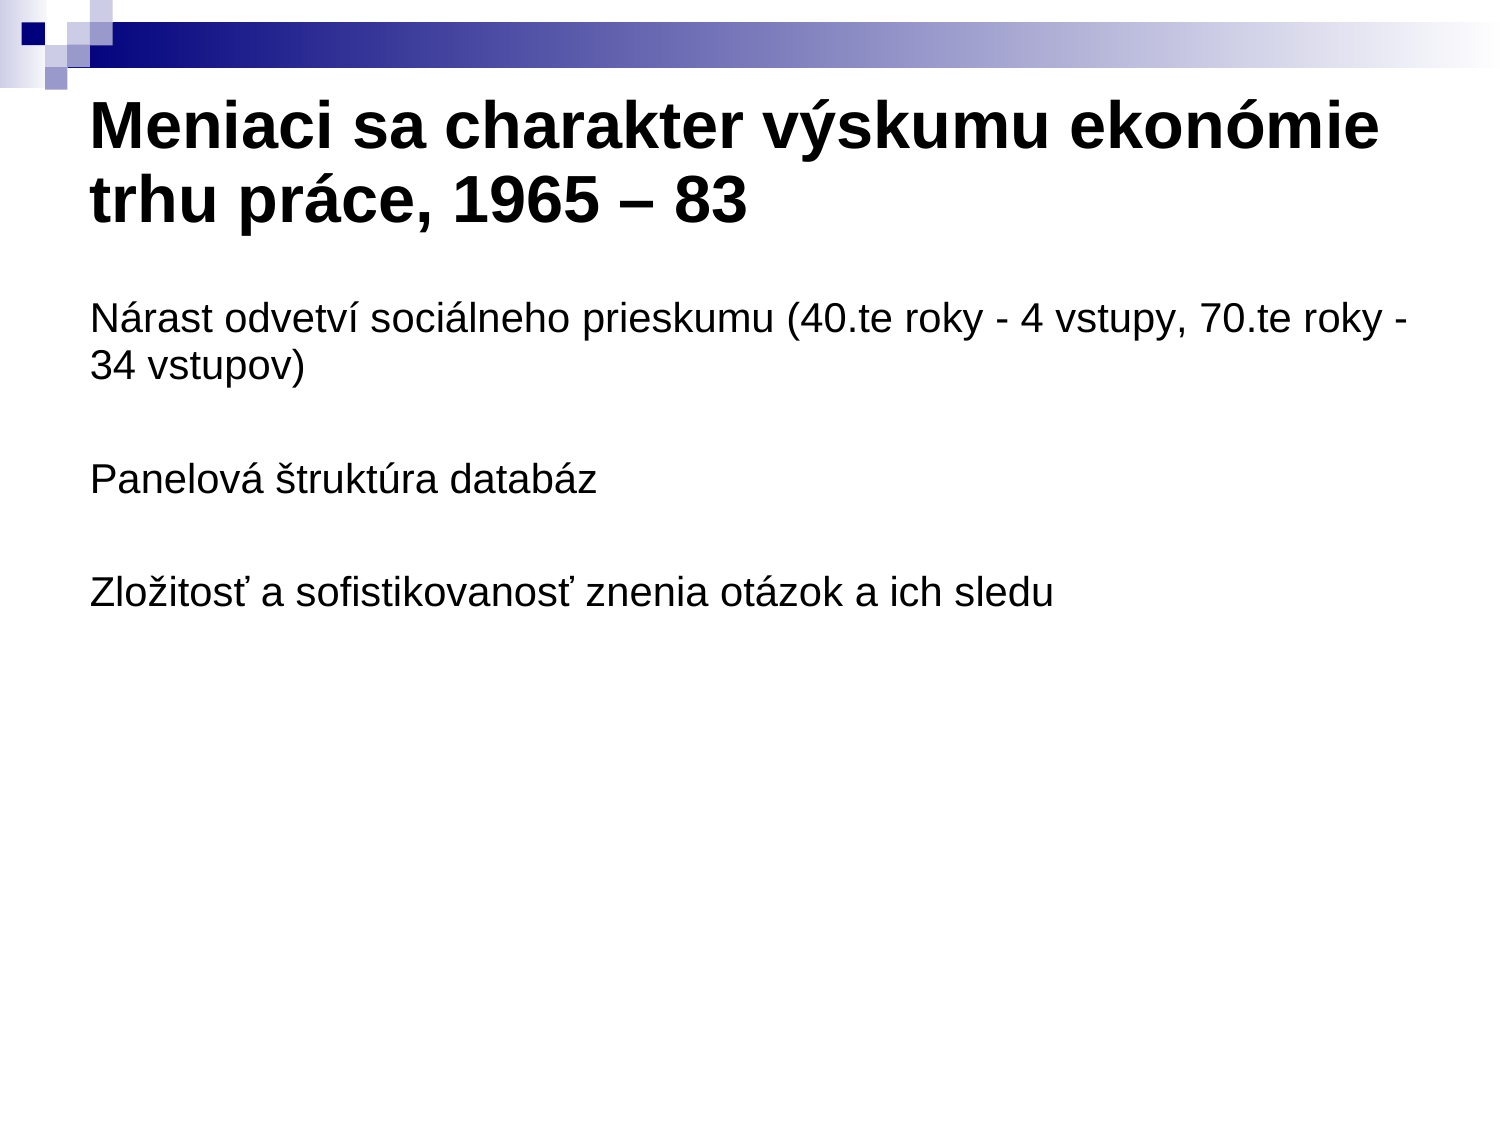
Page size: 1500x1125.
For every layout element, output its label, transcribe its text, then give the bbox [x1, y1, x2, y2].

title Meniaci sa charakter výskumu ekonómie trhu práce, 1965 – 83 [75, 74, 1426, 251]
list Nárast odvetví sociálneho prieskumu (40.te roky - 4 vstupy, 70.te roky - 34 vstupov) Panelová štruktúra databáz Zložitosť a sofistikovanosť znenia otázok a ich sledu [75, 287, 1426, 1025]
